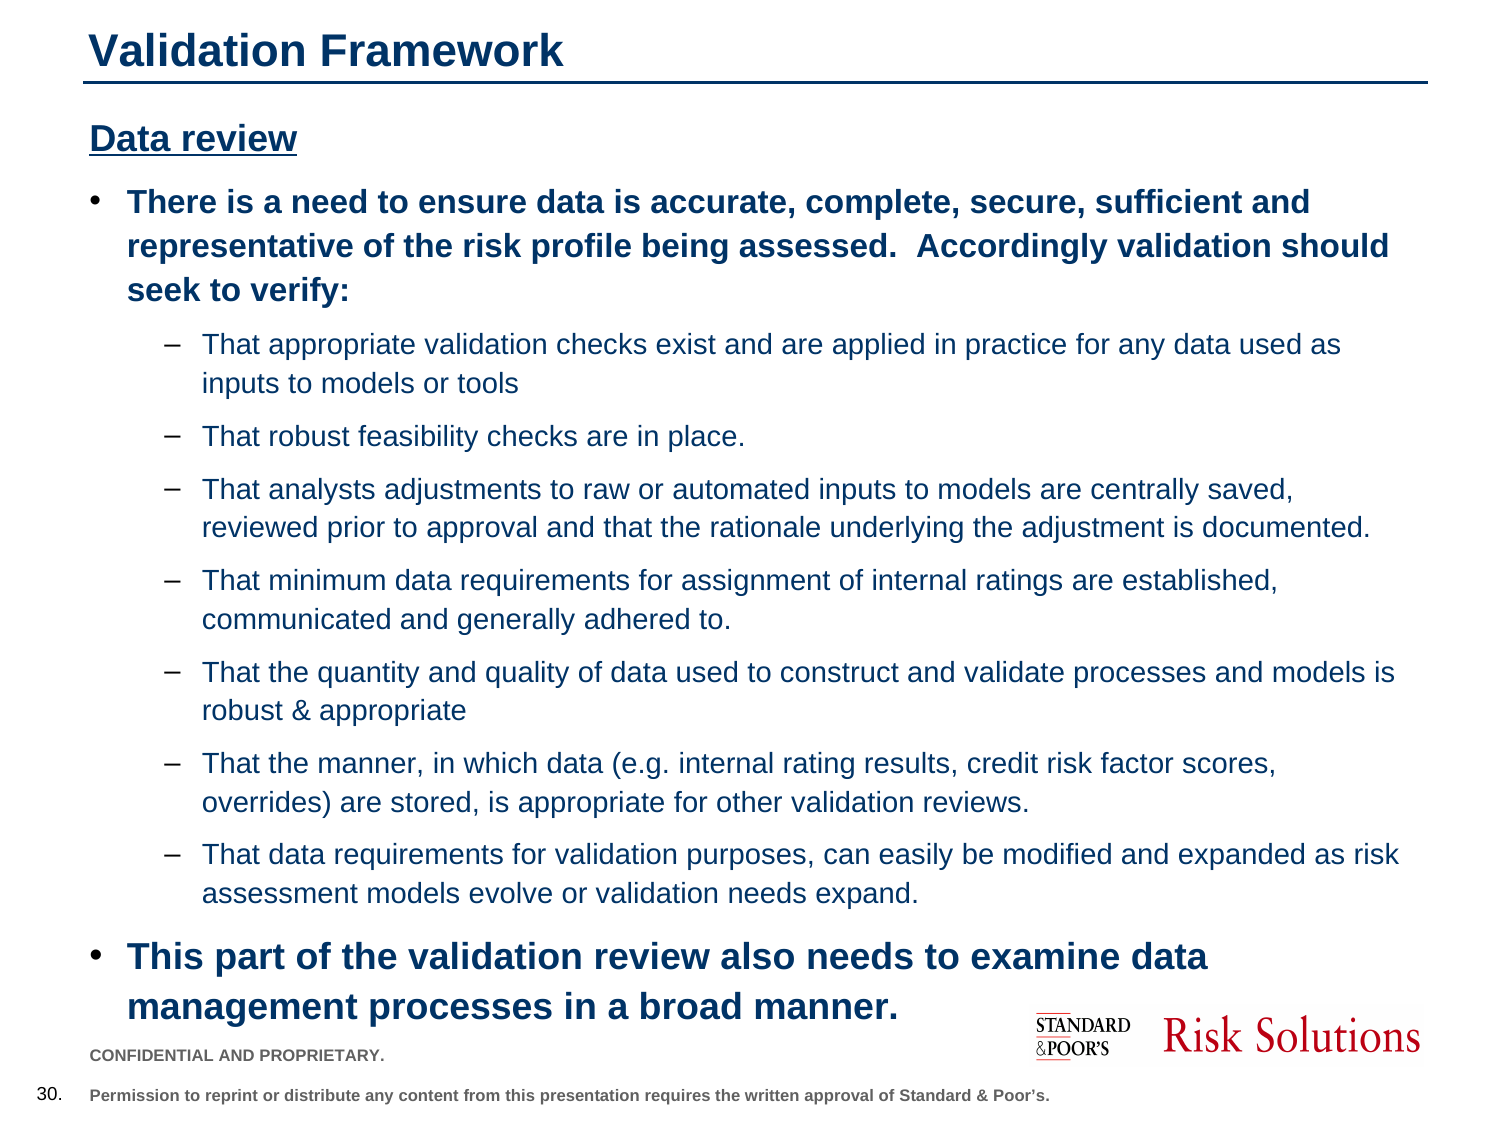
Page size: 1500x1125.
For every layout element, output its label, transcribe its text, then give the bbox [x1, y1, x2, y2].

picture [1029, 1004, 1424, 1067]
list Data review There is a need to ensure data is accurate, complete, secure, sufficient and representative of the risk profile being assessed. Accordingly validation should seek to verify: That appropriate validation checks exist and are applied in practice for any data used as inputs to models or tools That robust feasibility checks are in place. That analysts adjustments to raw or automated inputs to models are centrally saved, reviewed prior to approval and that the rationale underlying the adjustment is documented. That minimum data requirements for assignment of internal ratings are established, communicated and generally adhered to. That the quantity and quality of data used to construct and validate processes and models is robust & appropriate That the manner, in which data (e.g. internal rating results, credit risk factor scores, overrides) are stored, is appropriate for other validation reviews. That data requirements for validation purposes, can easily be modified and expanded as risk assessment models evolve or validation needs expand. This part of the validation review also needs to examine data management processes in a broad manner. [74, 102, 1426, 954]
title Validation Framework [73, 8, 1429, 85]
